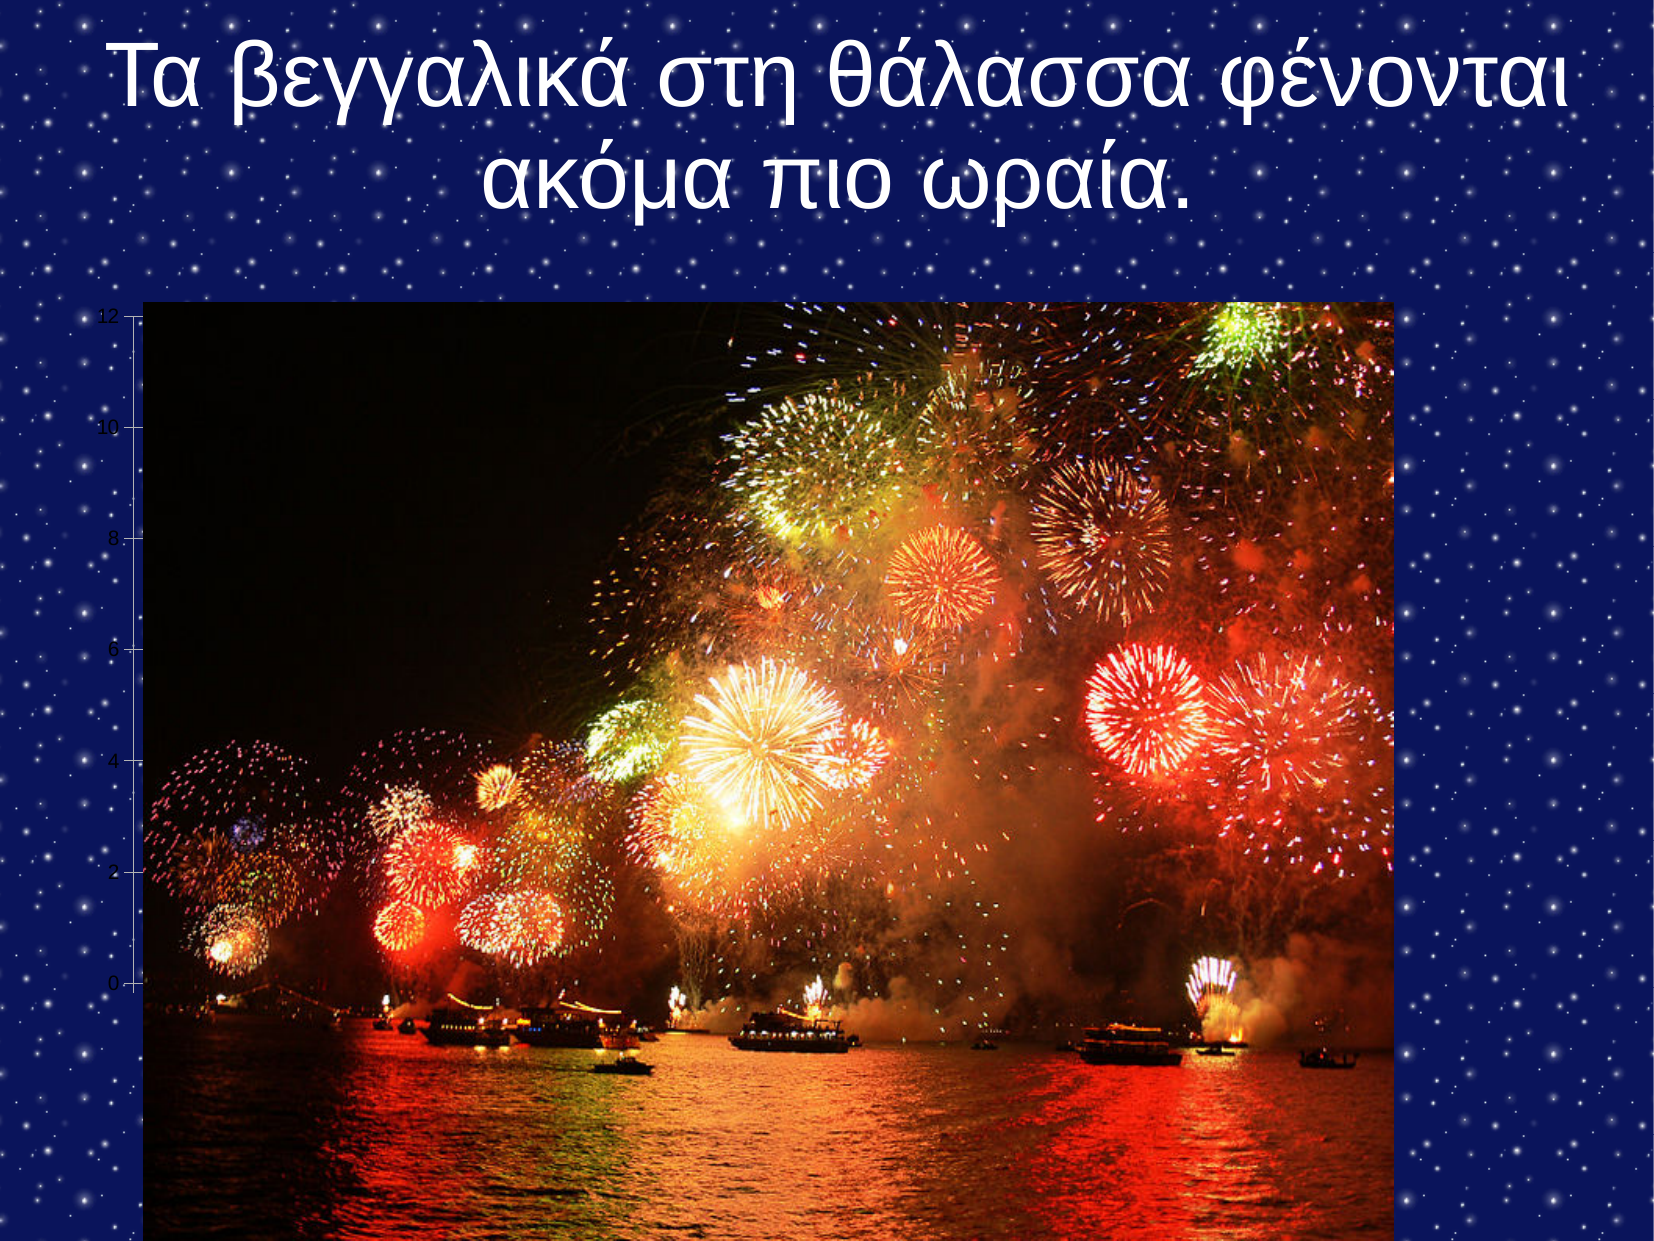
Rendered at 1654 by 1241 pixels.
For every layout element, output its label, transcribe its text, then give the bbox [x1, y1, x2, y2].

chart [82, 290, 793, 1010]
title Τα βεγγαλικά στη θάλασσα φένονται ακόμα πιο ωραία. [94, 23, 1583, 331]
picture [0, 0, 1654, 1241]
